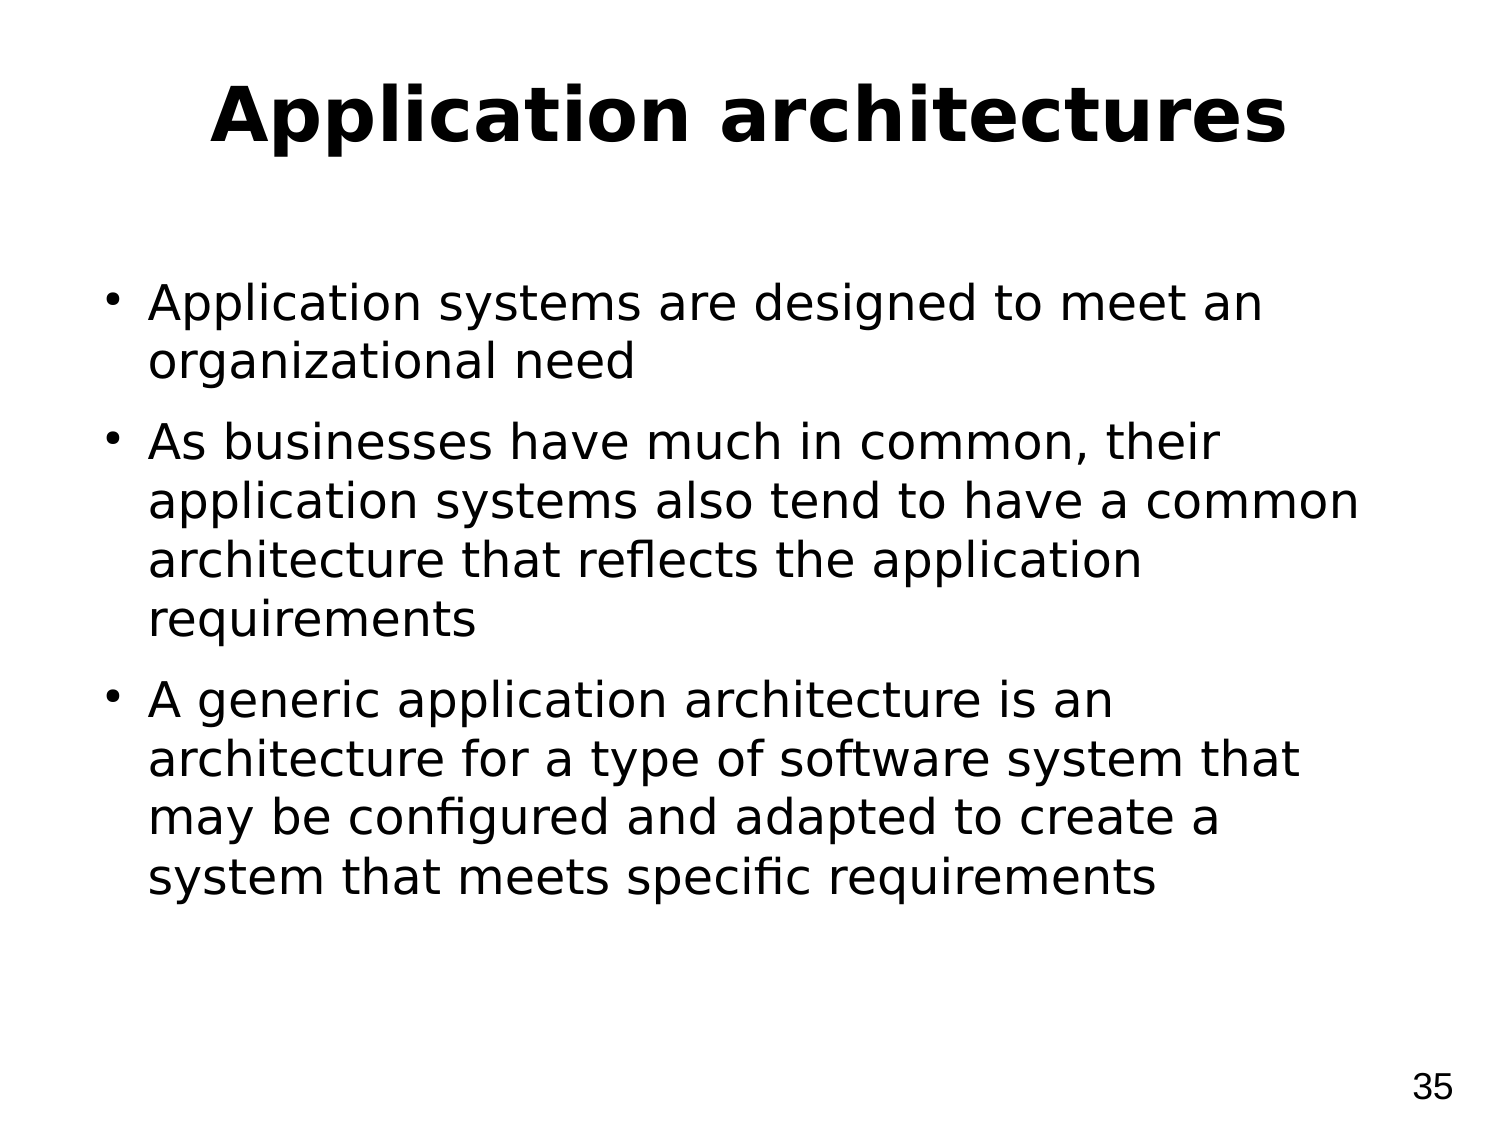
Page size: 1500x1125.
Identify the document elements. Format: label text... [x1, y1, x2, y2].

list Application systems are designed to meet an organizational need As businesses have much in common, their application systems also tend to have a common architecture that reflects the application requirements A generic application architecture is an architecture for a type of software system that may be configured and adapted to create a system that meets specific requirements [75, 263, 1425, 916]
title Application architectures [75, 44, 1425, 177]
